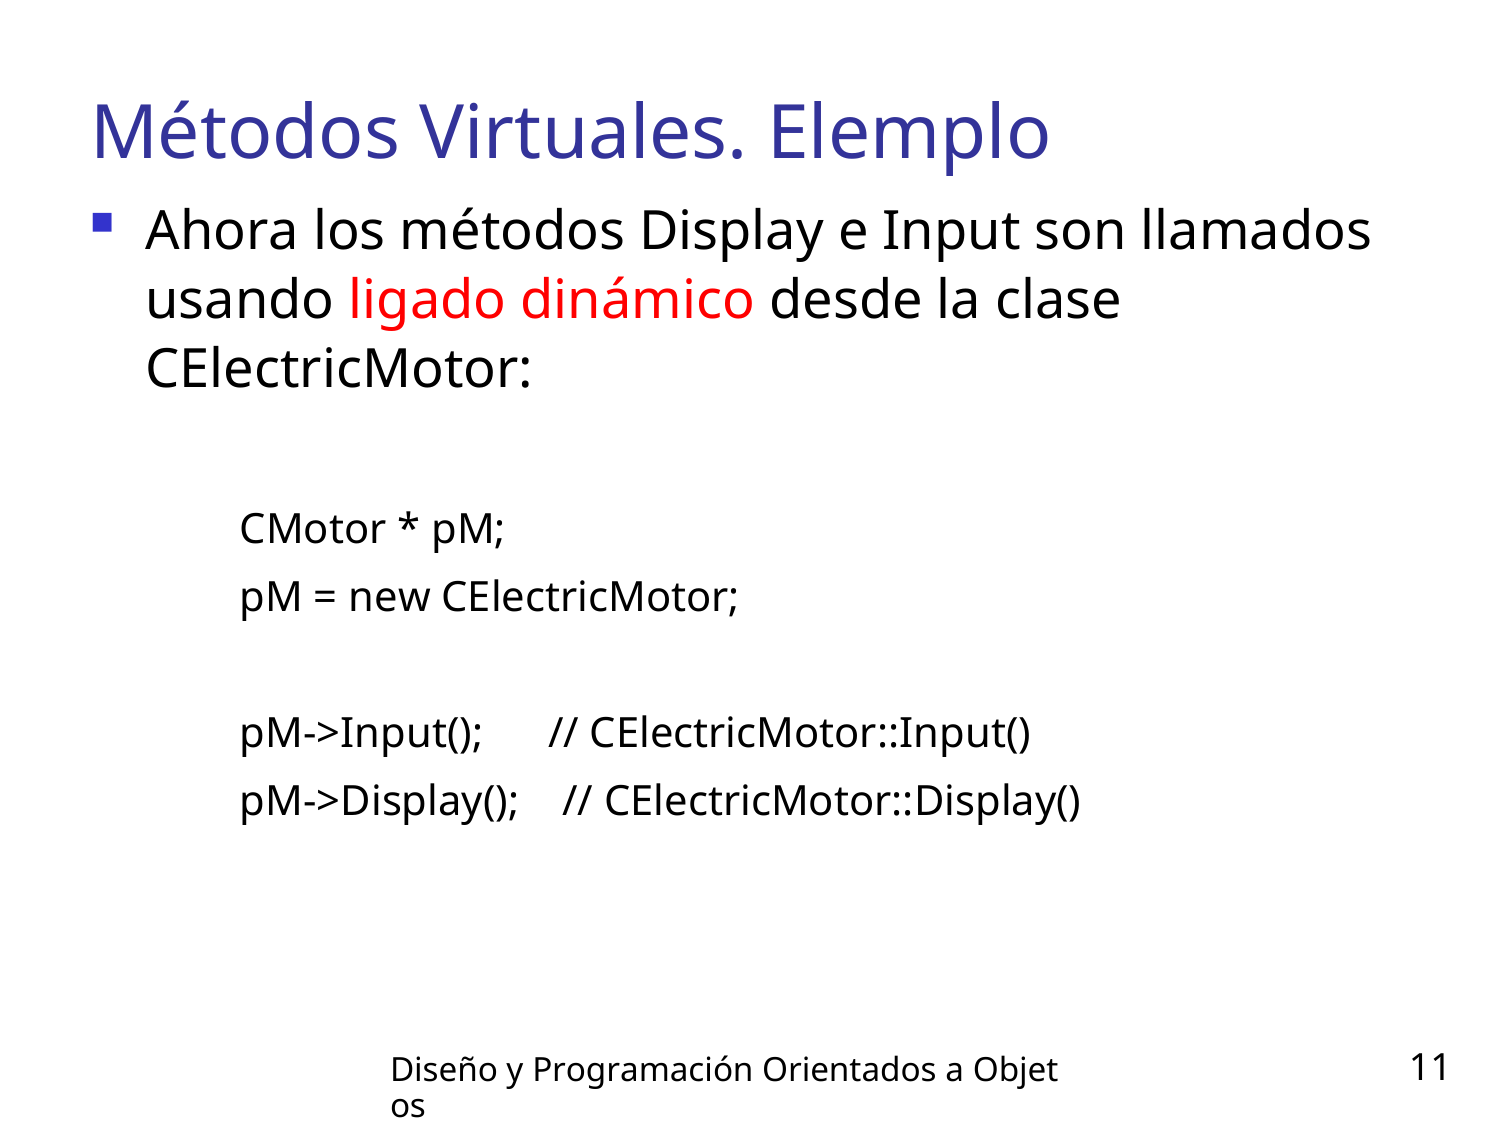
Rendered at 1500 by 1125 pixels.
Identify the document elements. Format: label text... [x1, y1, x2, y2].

title Métodos Virtuales. Elemplo [75, 10, 1466, 188]
list Ahora los métodos Display e Input son llamados usando ligado dinámico desde la clase CElectricMotor: CMotor * pM; pM = new CElectricMotor; pM->Input(); // CElectricMotor::Input()‏ pM->Display(); // CElectricMotor::Display()‏ [75, 187, 1462, 1028]
